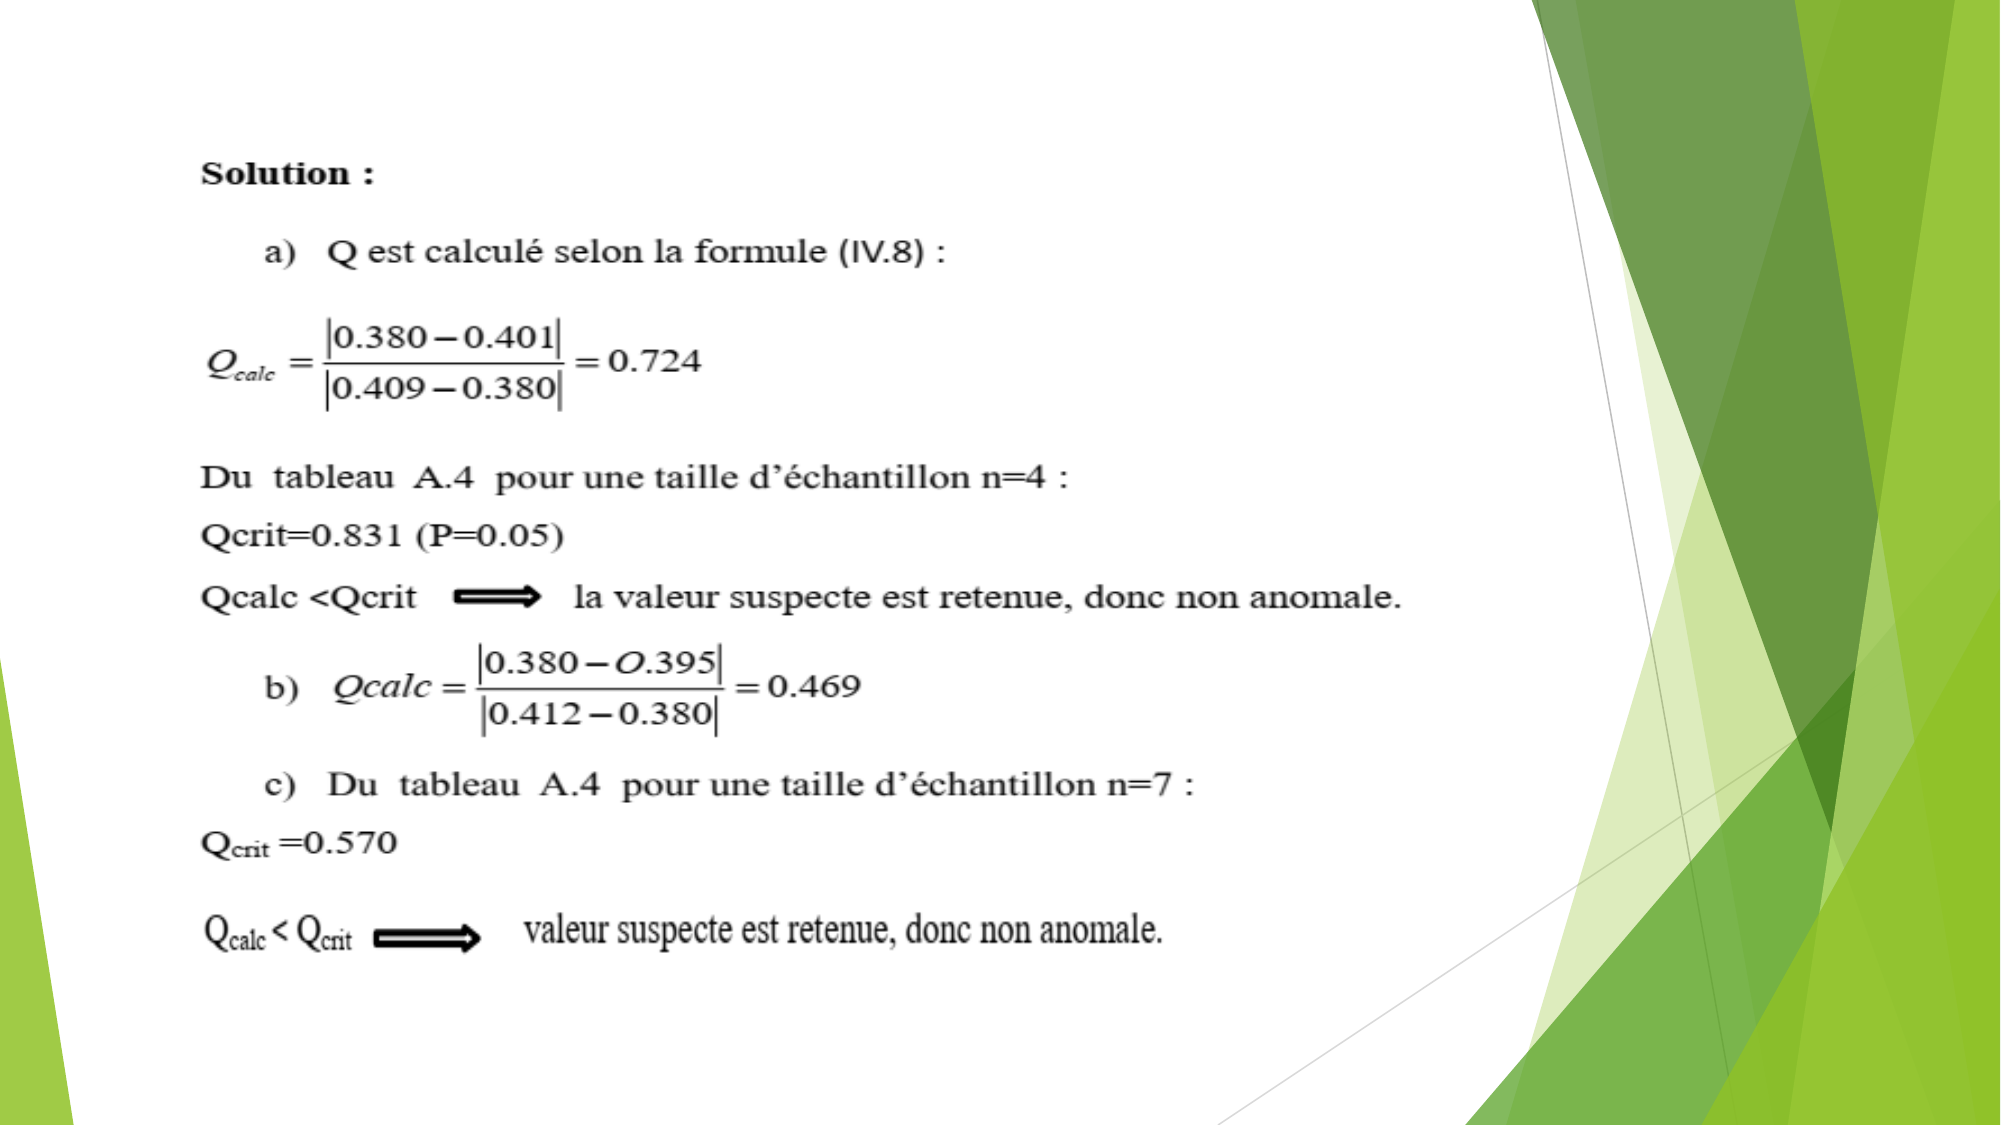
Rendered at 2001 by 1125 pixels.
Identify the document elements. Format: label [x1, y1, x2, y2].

picture [190, 890, 1178, 990]
picture [172, 152, 1443, 872]
